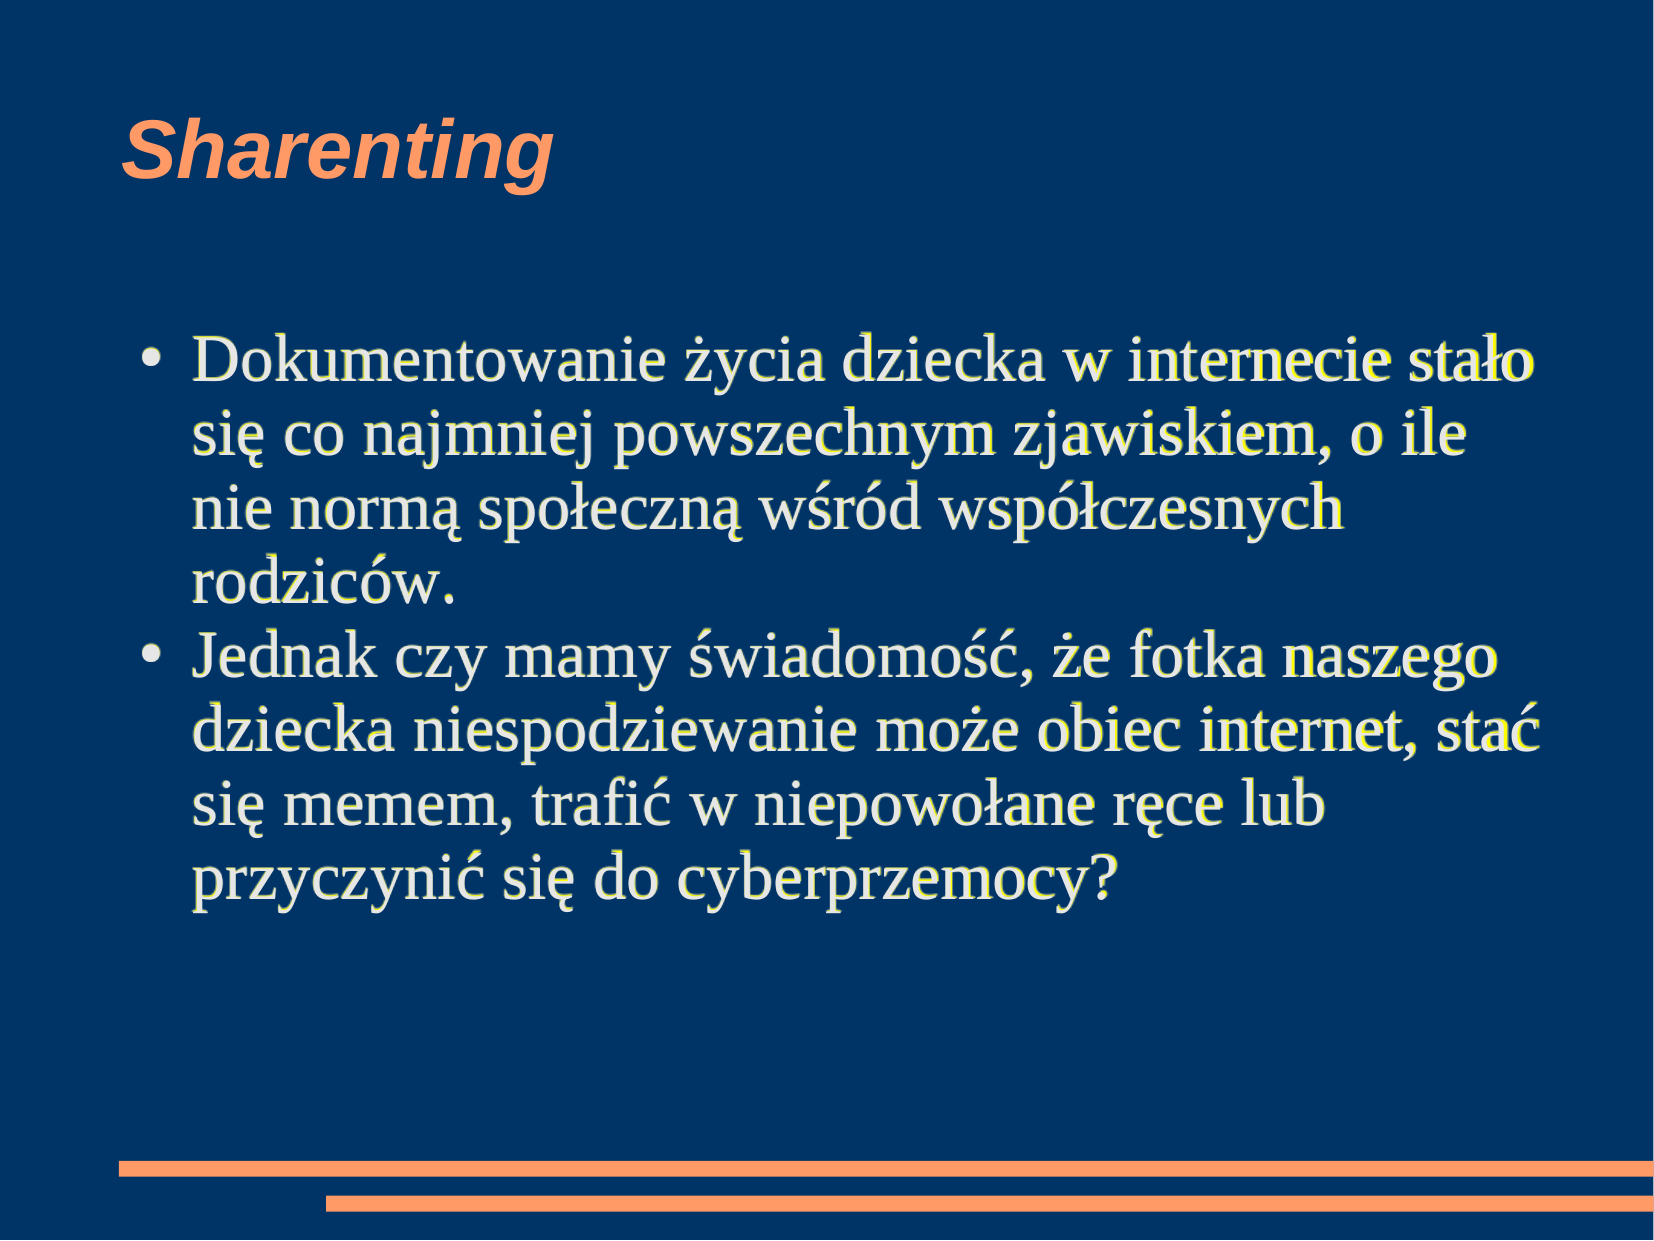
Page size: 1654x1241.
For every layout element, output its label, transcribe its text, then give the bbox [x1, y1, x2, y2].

title Sharenting [121, 46, 1534, 254]
list Dokumentowanie życia dziecka w internecie stało się co najmniej powszechnym zjawiskiem, o ile nie normą społeczną wśród współczesnych rodziców. Jednak czy mamy świadomość, że fotka naszego dziecka niespodziewanie może obiec internet, stać się memem, trafić w niepowołane ręce lub przyczynić się do cyberprzemocy? [121, 321, 1561, 1132]
